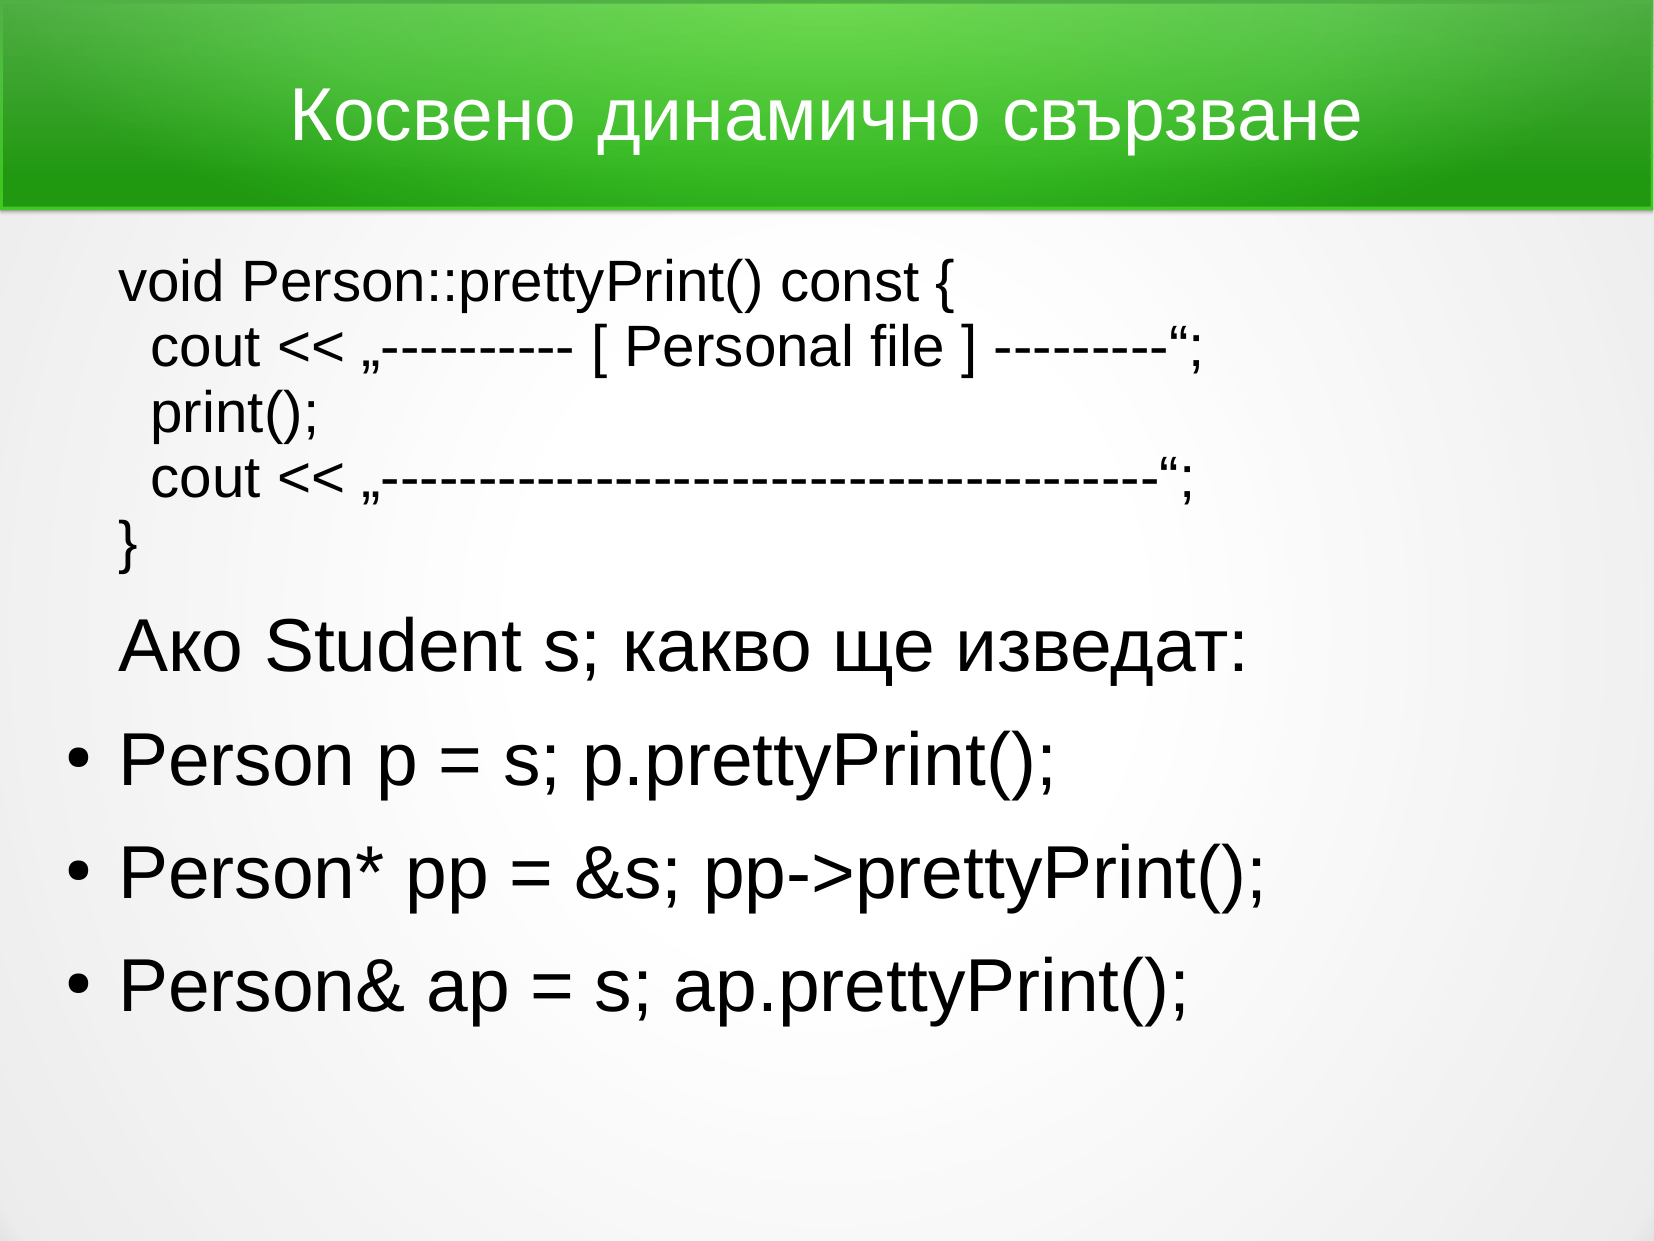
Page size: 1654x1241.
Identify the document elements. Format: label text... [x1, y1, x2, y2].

title Косвено динамично свързване [82, 49, 1571, 179]
list void Person::prettyPrint() const { cout << „---------- [ Personal file ] ---------“; print(); cout << „----------------------------------------“; } Ако Student s; какво ще изведат: Person p = s; p.prettyPrint(); Person* pp = &s; pp->prettyPrint(); Person& ap = s; ap.prettyPrint(); [47, 249, 1619, 1217]
